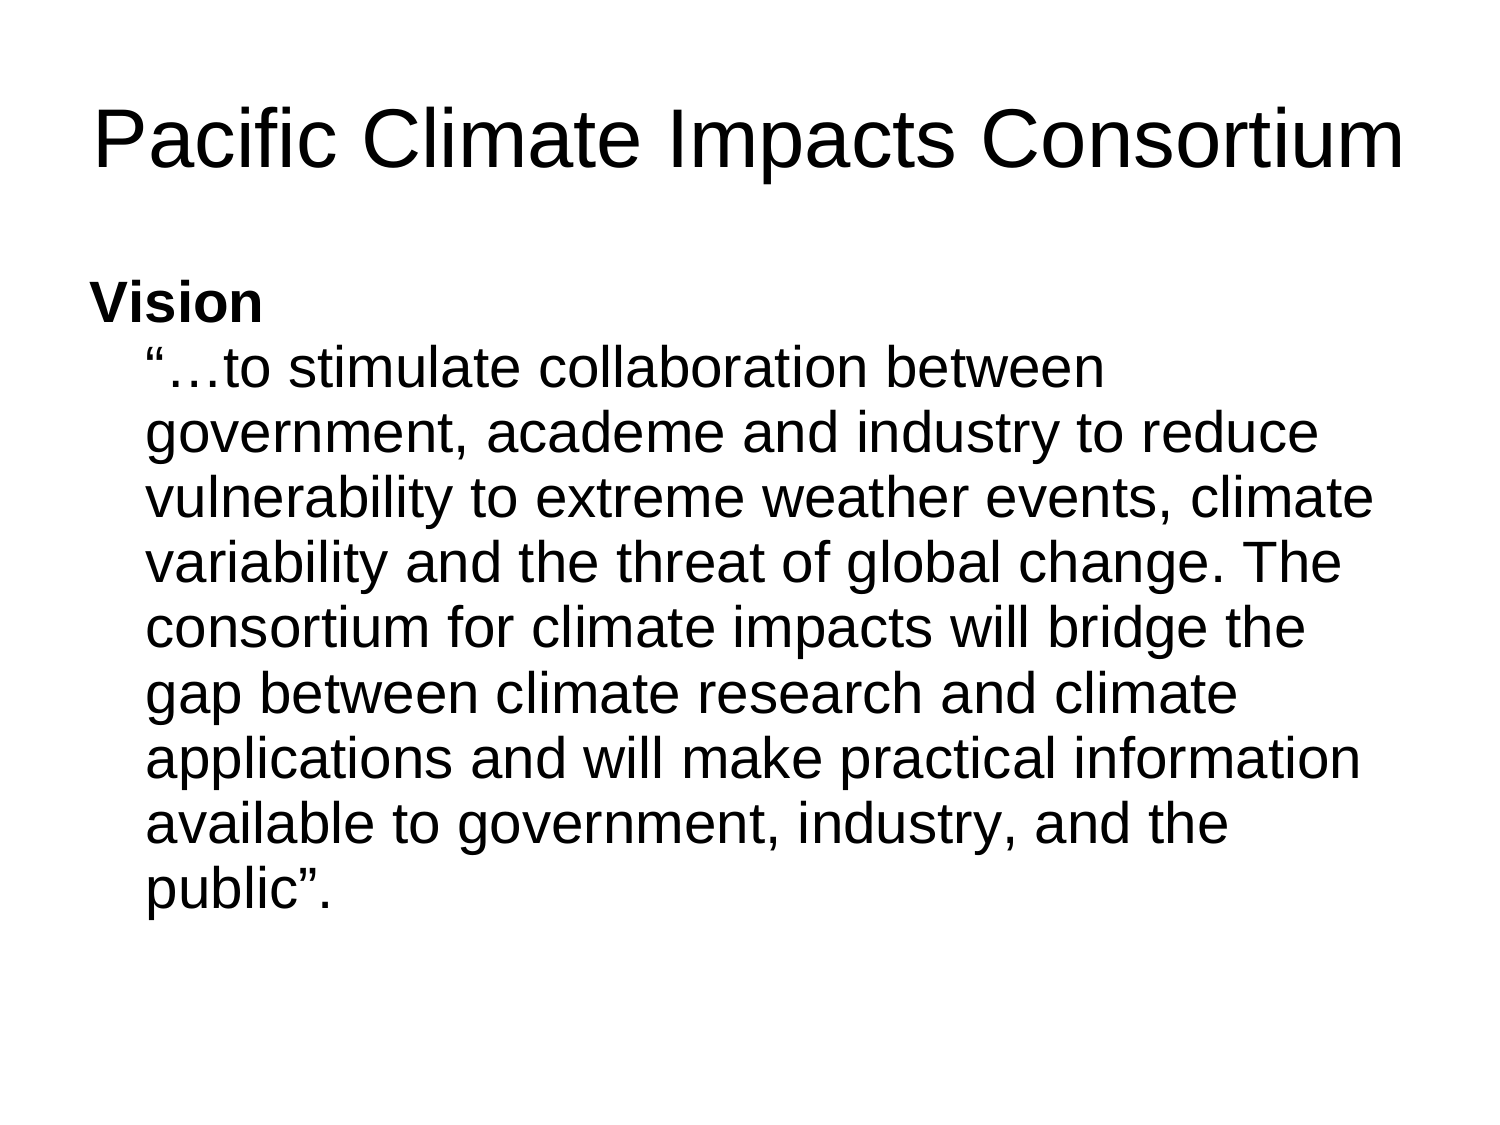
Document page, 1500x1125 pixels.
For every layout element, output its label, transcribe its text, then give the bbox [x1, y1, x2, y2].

title Pacific Climate Impacts Consortium [75, 45, 1426, 233]
list Vision “…to stimulate collaboration between government, academe and industry to reduce vulnerability to extreme weather events, climate variability and the threat of global change. The consortium for climate impacts will bridge the gap between climate research and climate applications and will make practical information available to government, industry, and the public”. [75, 262, 1426, 1063]
